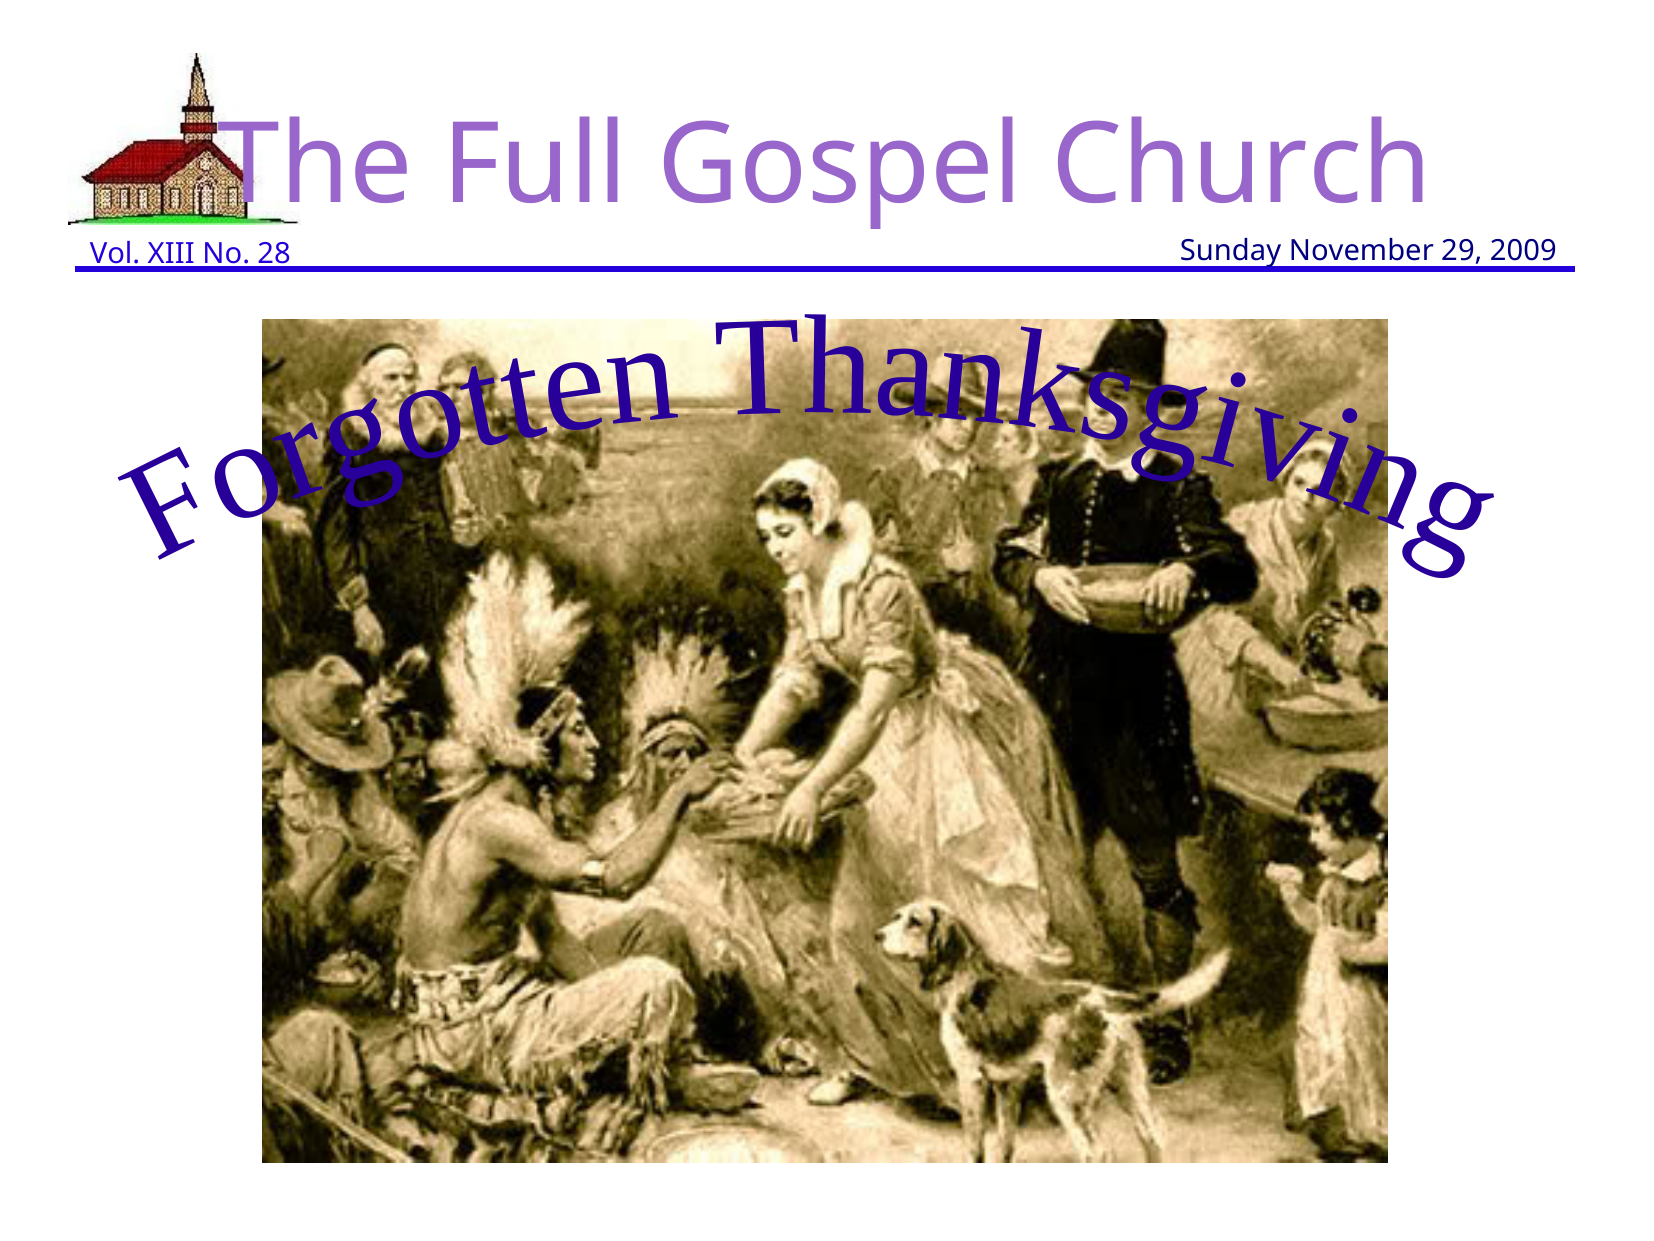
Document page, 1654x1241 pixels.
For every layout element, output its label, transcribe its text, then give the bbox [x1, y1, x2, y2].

text_box Vol. XIII No. 28 [75, 272, 451, 276]
picture [68, 53, 301, 226]
picture [262, 477, 267, 506]
picture [262, 319, 1388, 1163]
text_box Sunday November 29, 2009 [1050, 219, 1576, 276]
text_box Vol. XIII No. 28 [75, 225, 451, 266]
text_box The Full Gospel Church [75, 75, 1576, 226]
